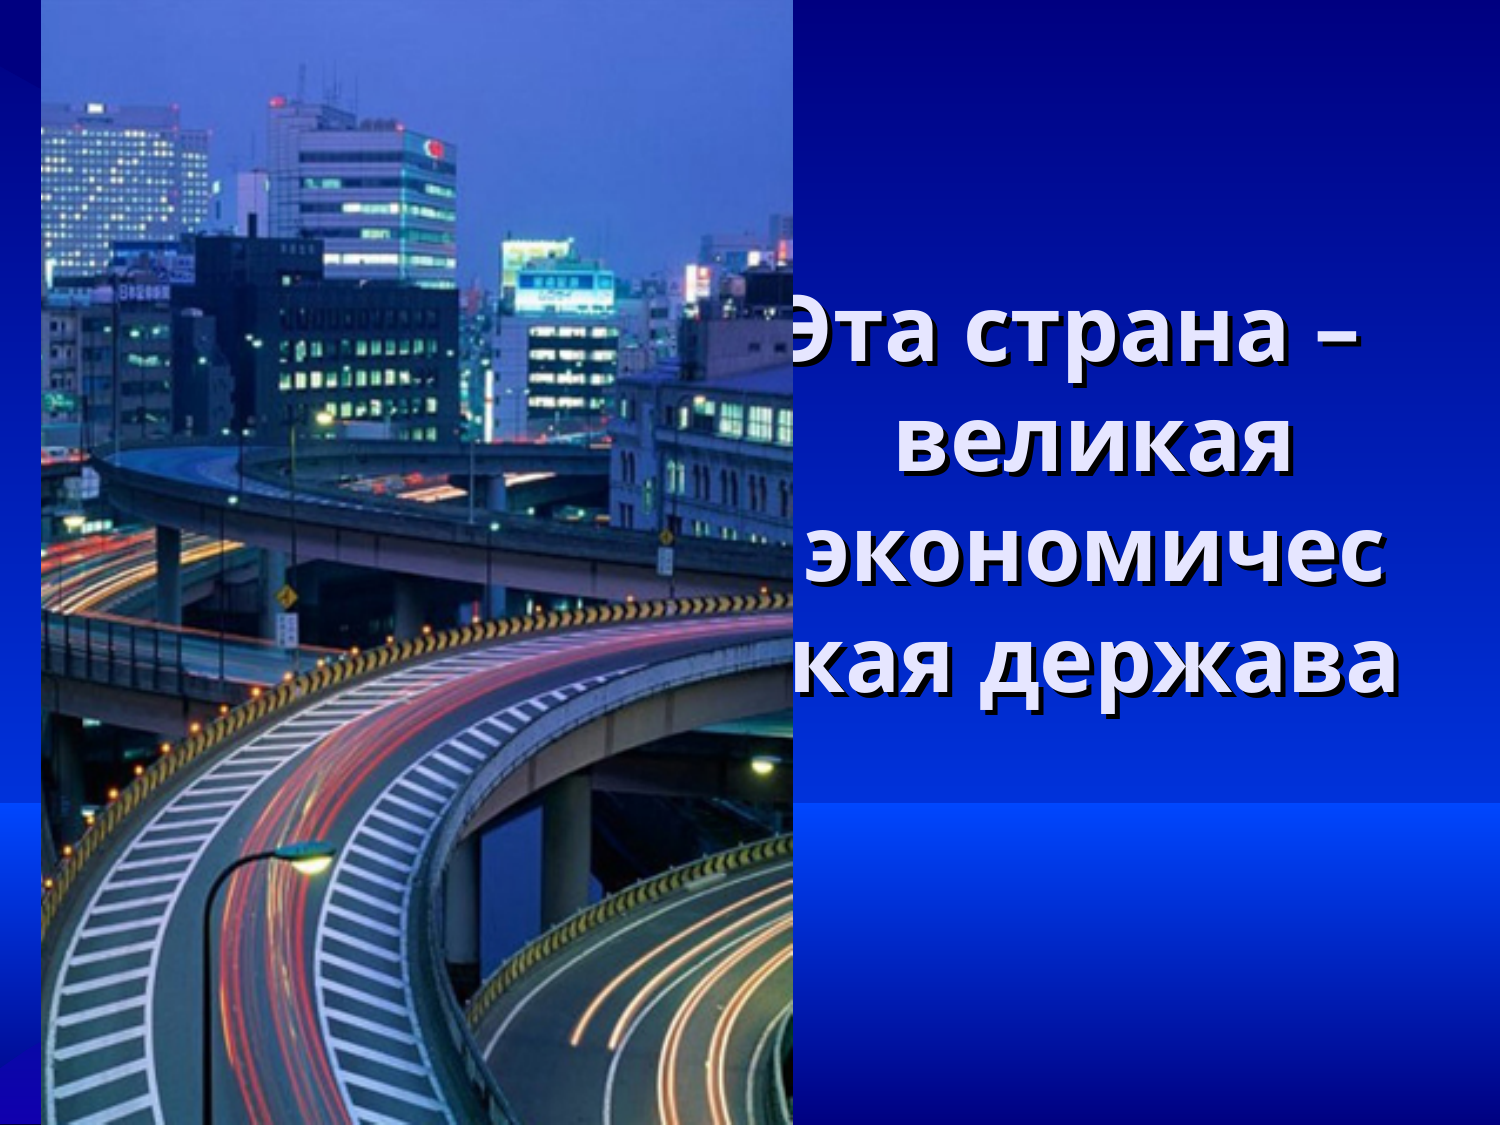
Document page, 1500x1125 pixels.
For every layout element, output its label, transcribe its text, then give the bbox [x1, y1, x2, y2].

picture [41, 0, 793, 1125]
list Эта страна – великая экономическая держава [793, 262, 1425, 1005]
